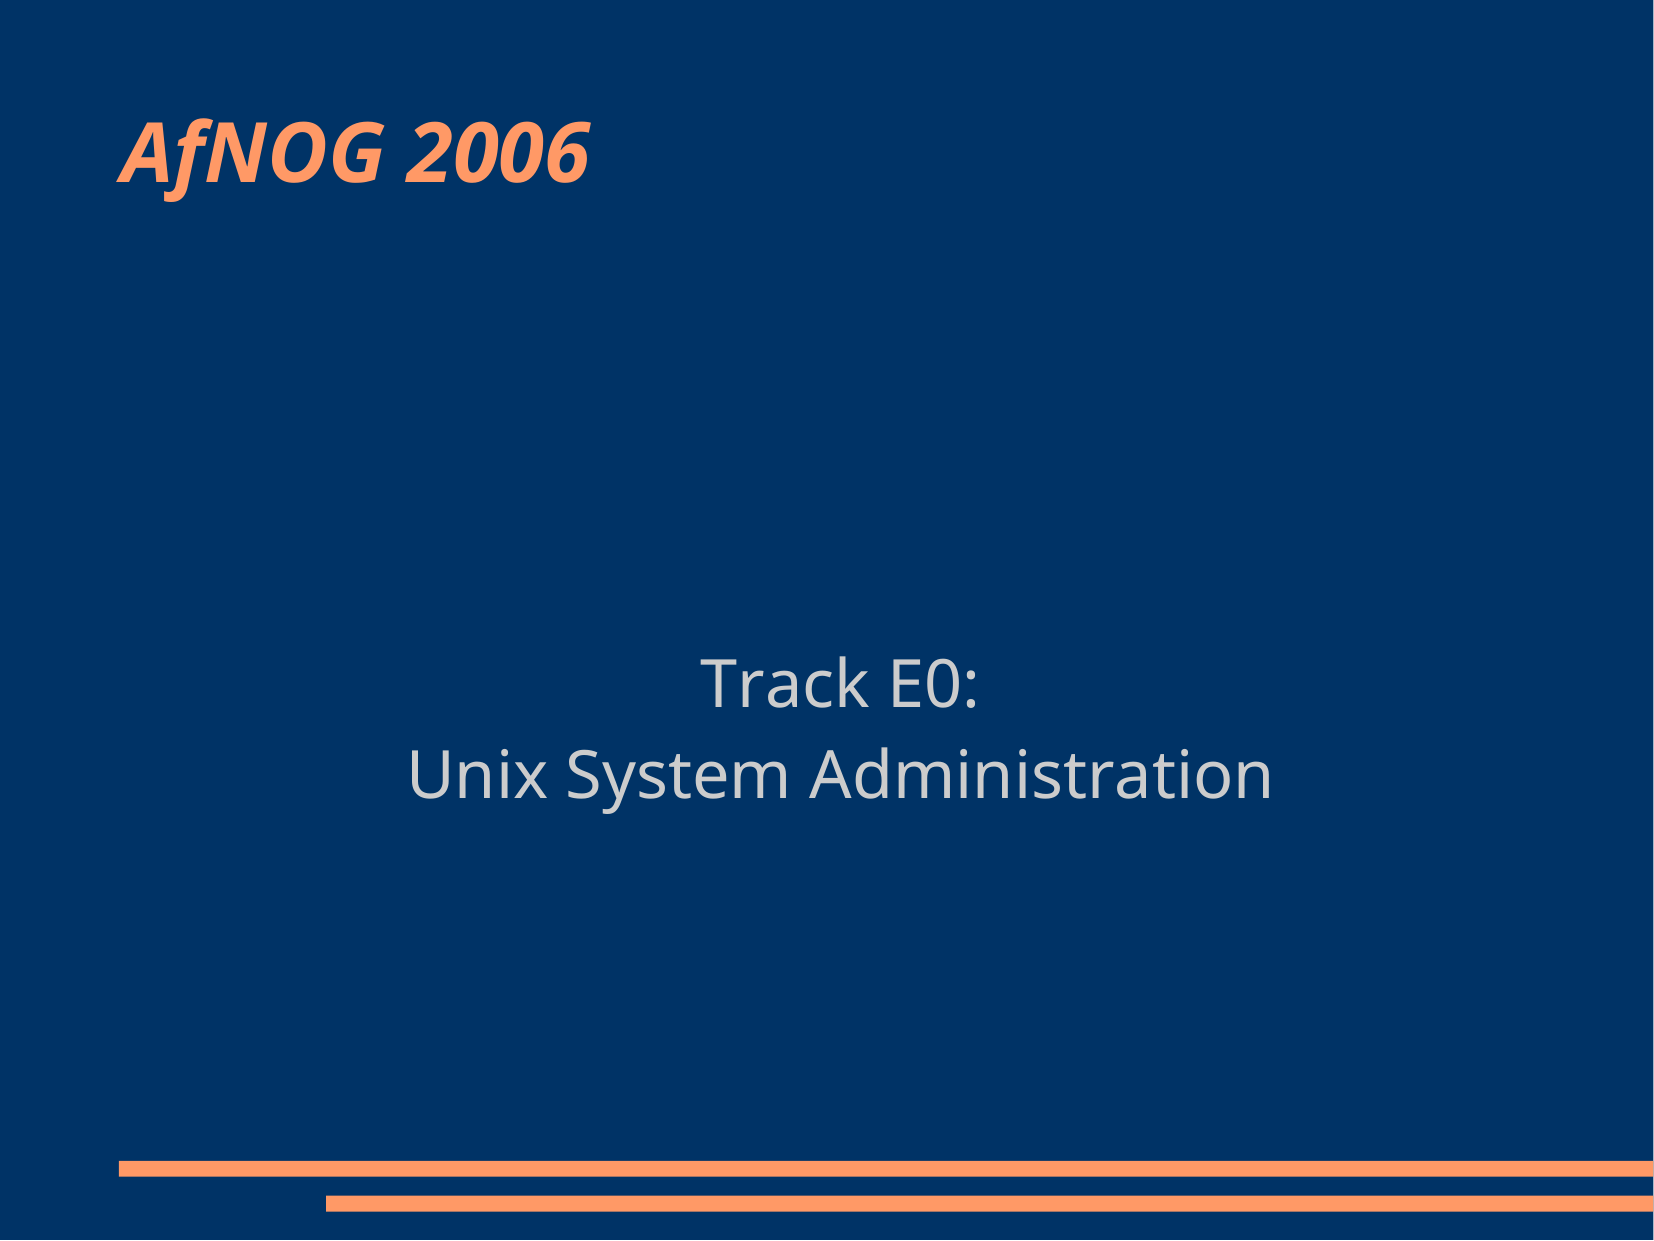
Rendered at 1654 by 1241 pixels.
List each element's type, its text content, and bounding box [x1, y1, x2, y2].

subtitle Track E0: Unix System Administration [121, 322, 1561, 1132]
title AfNOG 2006 [121, 46, 1534, 254]
